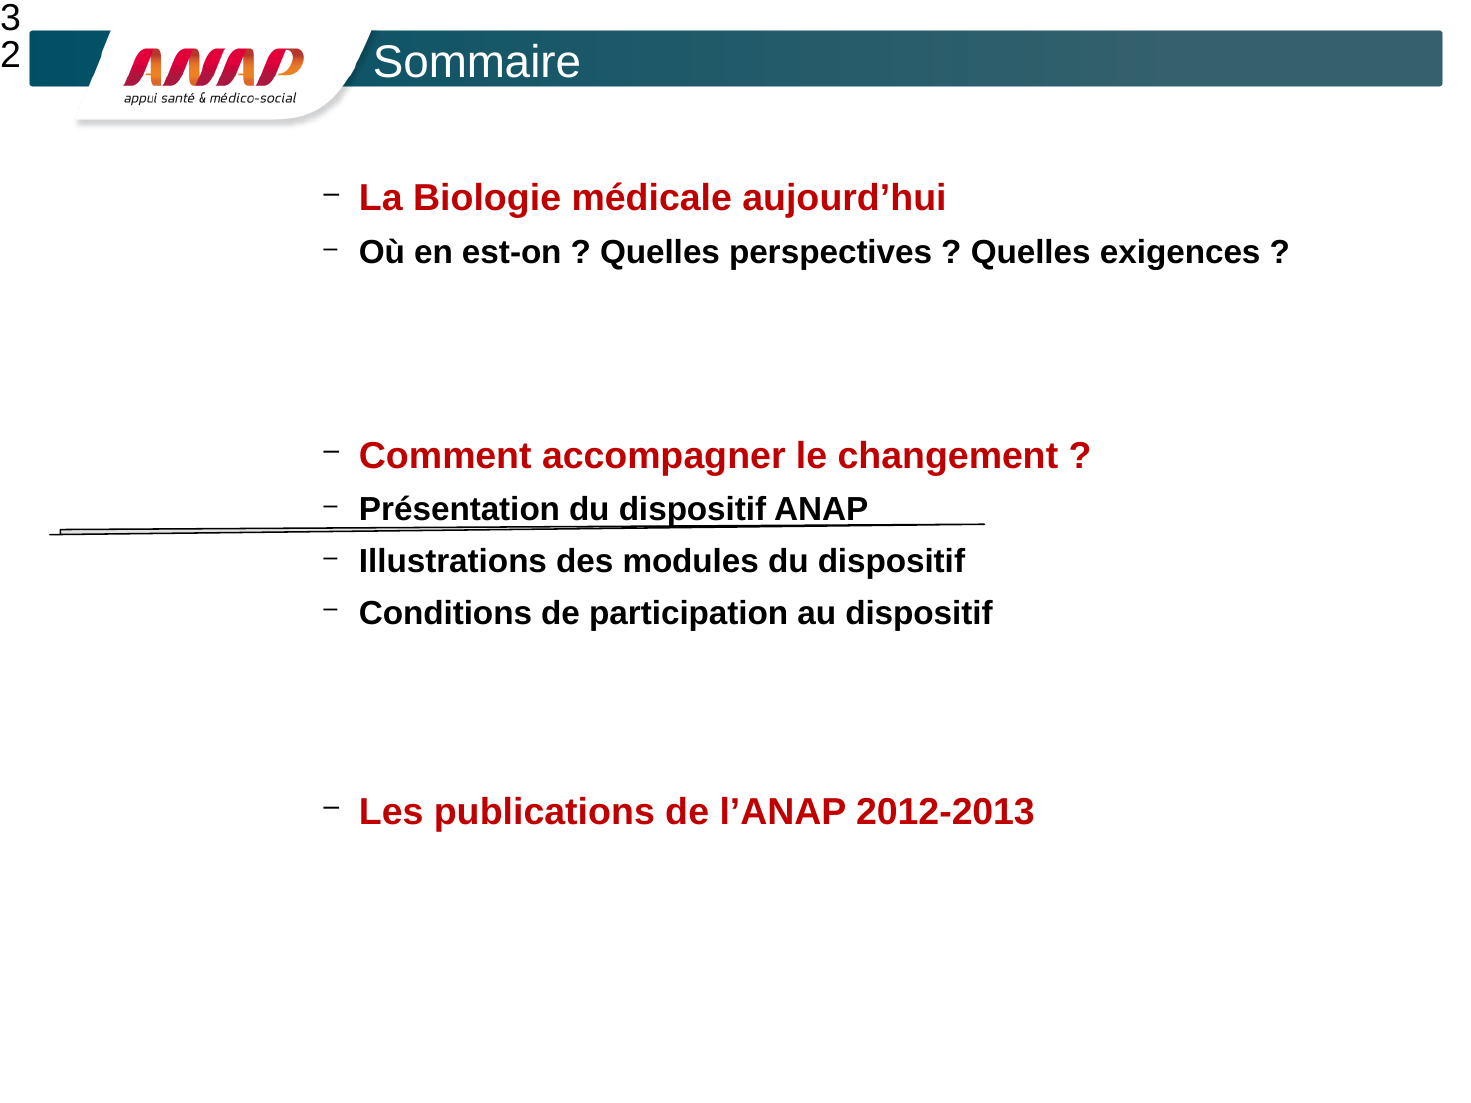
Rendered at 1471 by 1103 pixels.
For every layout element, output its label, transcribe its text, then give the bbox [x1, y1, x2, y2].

picture [0, 0, 1471, 155]
text_box [49, 529, 75, 535]
title Sommaire [372, 31, 1442, 216]
list La Biologie médicale aujourd’hui Où en est-on ? Quelles perspectives ? Quelles exigences ? Comment accompagner le changement ? Présentation du dispositif ANAP Illustrations des modules du dispositif Conditions de participation au dispositif Les publications de l’ANAP 2012-2013 [75, 173, 1434, 965]
